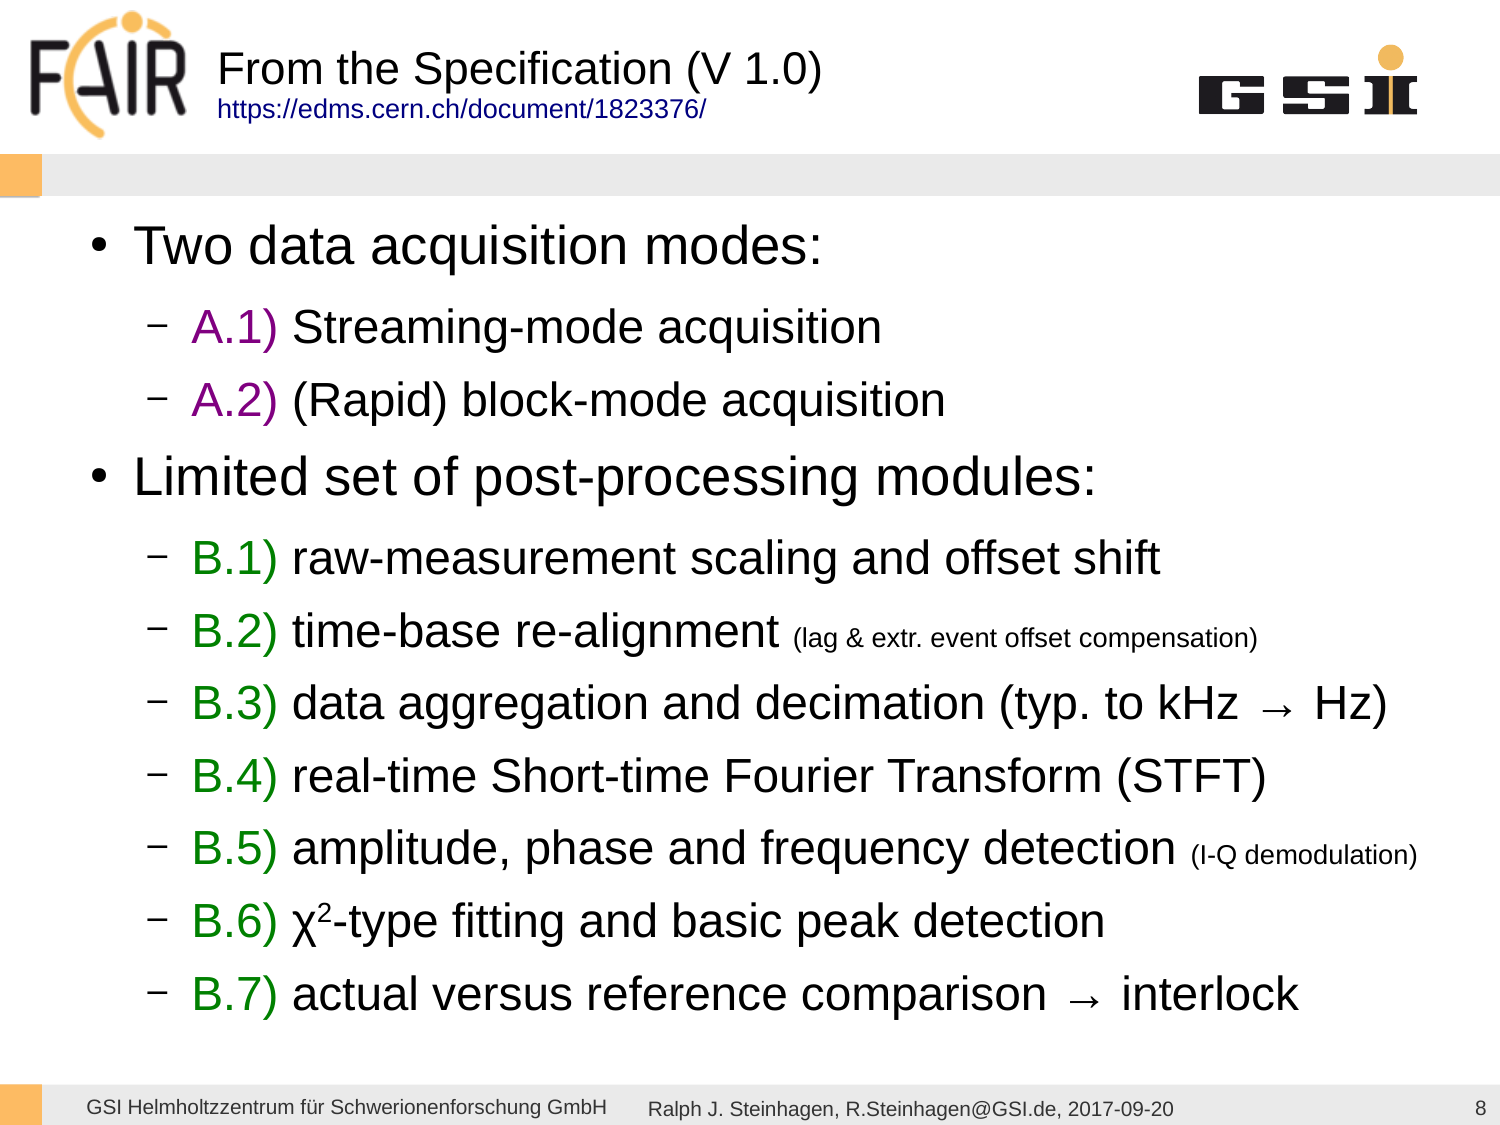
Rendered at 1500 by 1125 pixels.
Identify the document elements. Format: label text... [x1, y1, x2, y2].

picture [30, 9, 187, 141]
picture [1197, 42, 1419, 117]
list Two data acquisition modes: A.1) Streaming-mode acquisition A.2) (Rapid) block-mode acquisition Limited set of post-processing modules: B.1) raw-measurement scaling and offset shift B.2) time-base re-alignment (lag & extr. event offset compensation) B.3) data aggregation and decimation (typ. to kHz → Hz) B.4) real-time Short-time Fourier Transform (STFT) B.5) amplitude, phase and frequency detection (I-Q demodulation) B.6) χ2-type fitting and basic peak detection B.7) actual versus reference comparison → interlock [75, 215, 1425, 1055]
title From the Specification (V 1.0) https://edms.cern.ch/document/1823376/ [217, 20, 1180, 147]
